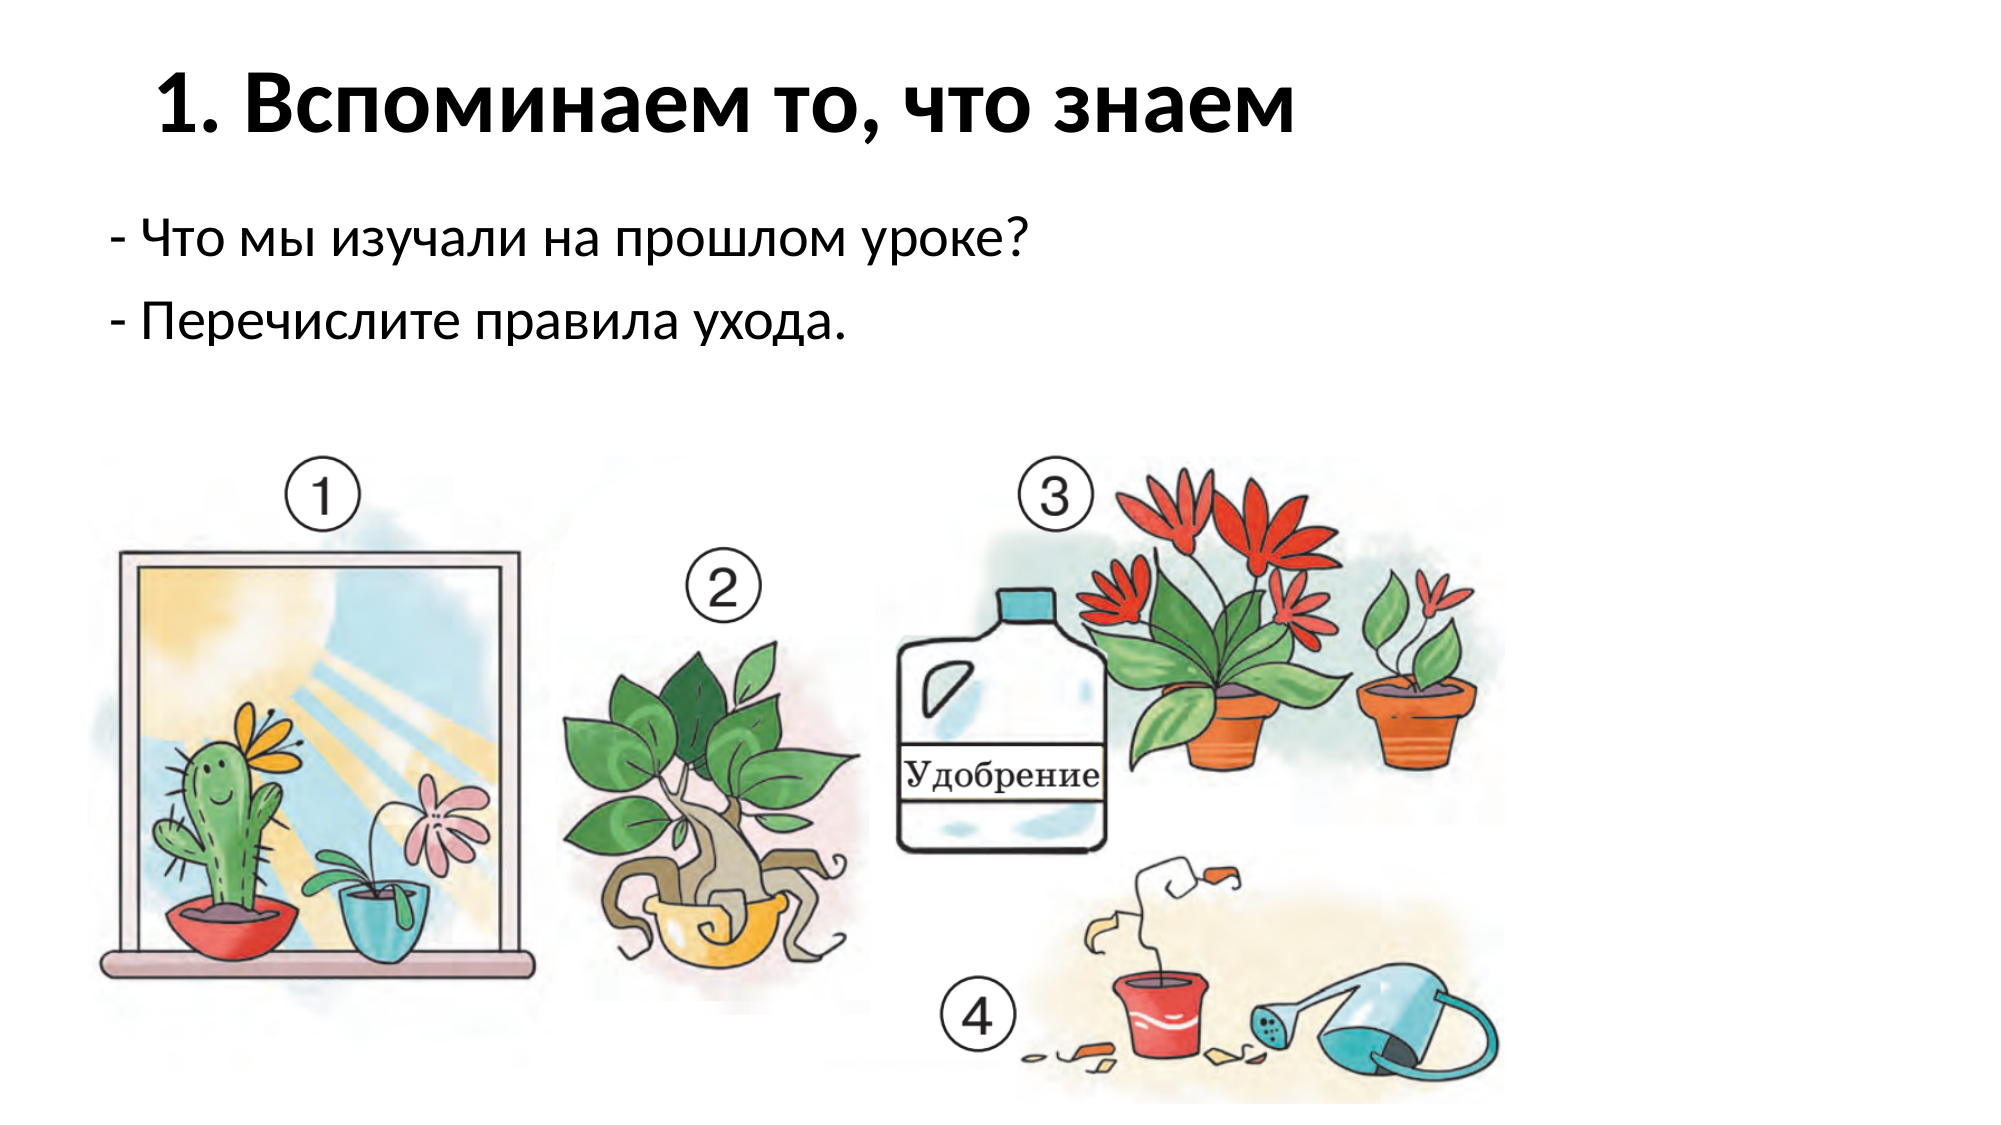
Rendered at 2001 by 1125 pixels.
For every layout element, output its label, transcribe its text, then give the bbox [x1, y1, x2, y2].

title 1. Вспоминаем то, что знаем [137, 36, 1863, 169]
picture [80, 346, 1561, 1104]
list - Что мы изучали на прошлом уроке? - Перечислите правила ухода. [94, 198, 1236, 346]
